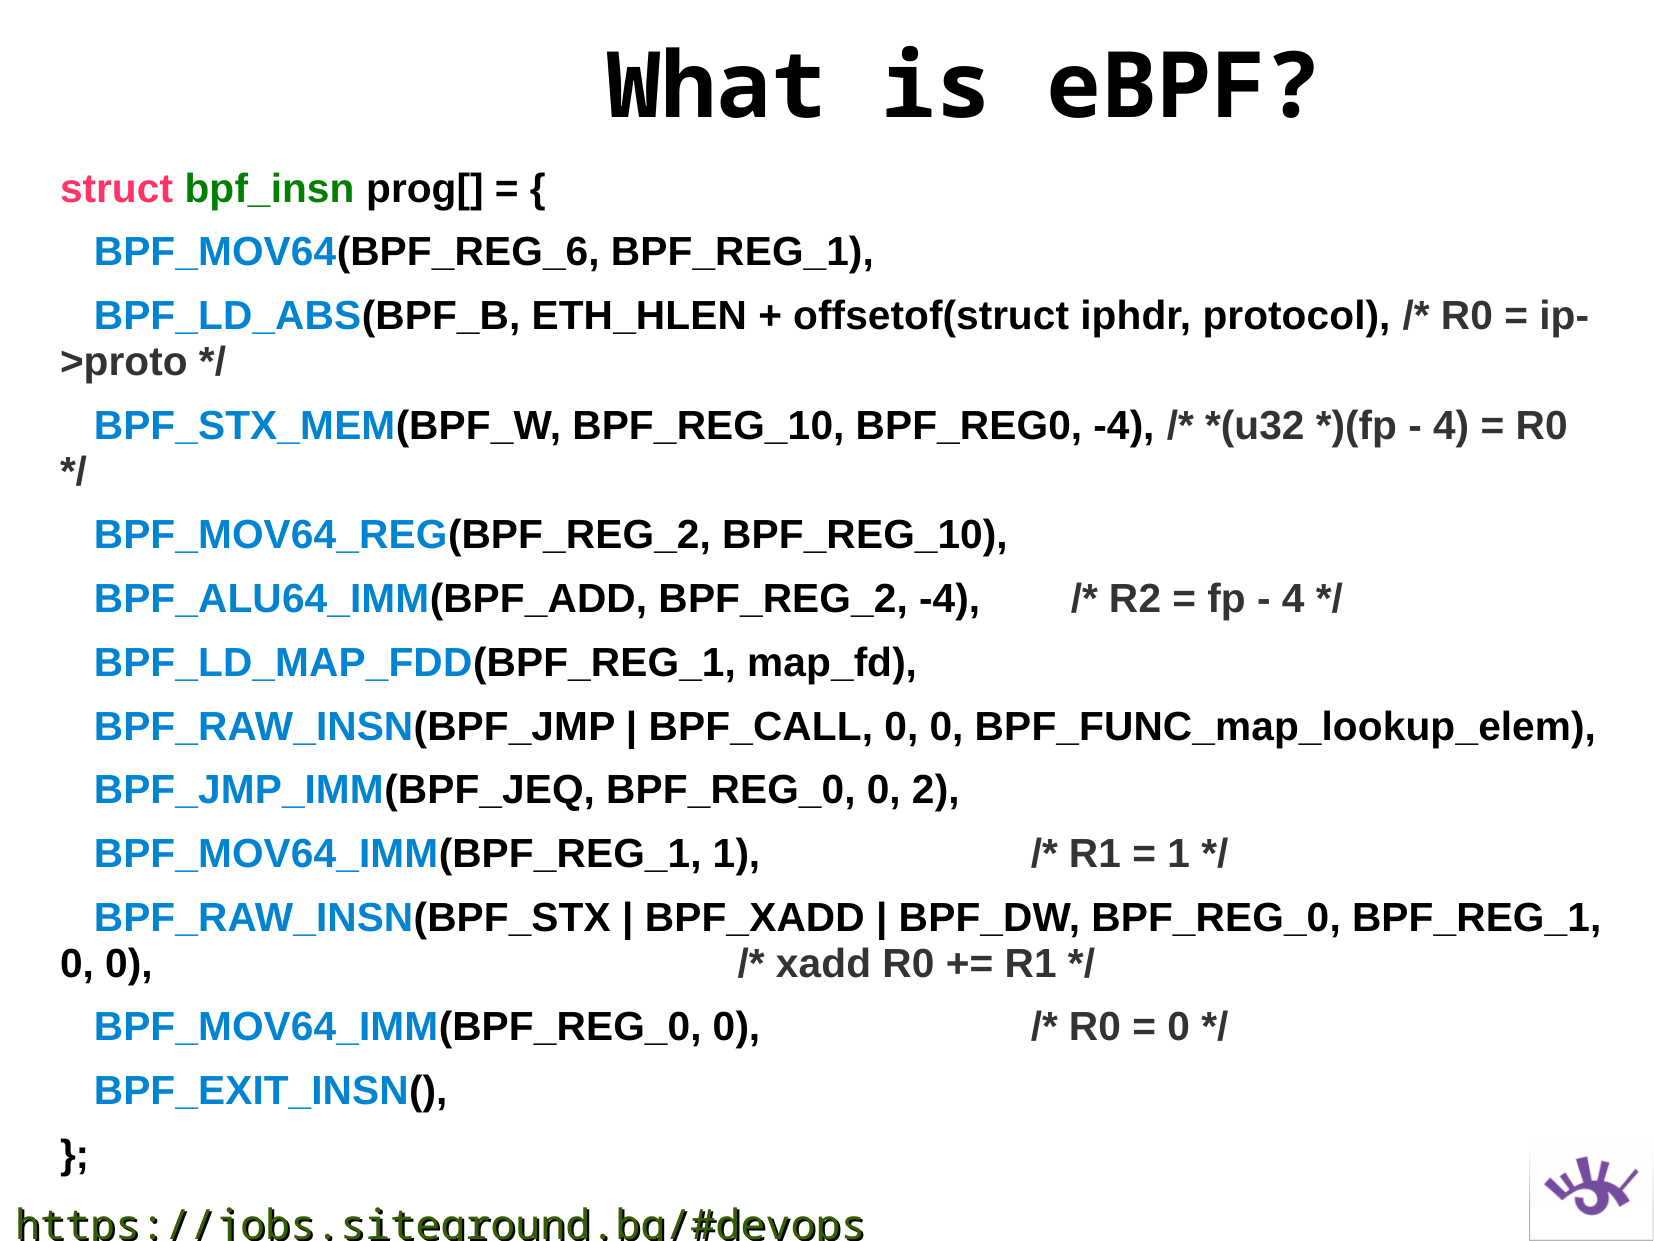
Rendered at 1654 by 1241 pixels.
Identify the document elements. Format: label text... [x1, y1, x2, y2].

picture [1529, 1134, 1654, 1241]
title What is eBPF? [592, 27, 1336, 137]
text_box https://jobs.siteground.bg/#devops [0, 1187, 889, 1241]
list struct bpf_insn prog[] = { BPF_MOV64(BPF_REG_6, BPF_REG_1), BPF_LD_ABS(BPF_B, ETH_HLEN + offsetof(struct iphdr, protocol), /* R0 = ip->proto */ BPF_STX_MEM(BPF_W, BPF_REG_10, BPF_REG0, -4), /* *(u32 *)(fp - 4) = R0 */ BPF_MOV64_REG(BPF_REG_2, BPF_REG_10), BPF_ALU64_IMM(BPF_ADD, BPF_REG_2, -4), /* R2 = fp - 4 */ BPF_LD_MAP_FDD(BPF_REG_1, map_fd), BPF_RAW_INSN(BPF_JMP | BPF_CALL, 0, 0, BPF_FUNC_map_lookup_elem), BPF_JMP_IMM(BPF_JEQ, BPF_REG_0, 0, 2), BPF_MOV64_IMM(BPF_REG_1, 1), /* R1 = 1 */ BPF_RAW_INSN(BPF_STX | BPF_XADD | BPF_DW, BPF_REG_0, BPF_REG_1, 0, 0), /* xadd R0 += R1 */ BPF_MOV64_IMM(BPF_REG_0, 0), /* R0 = 0 */ BPF_EXIT_INSN(), }; [60, 165, 1606, 1216]
